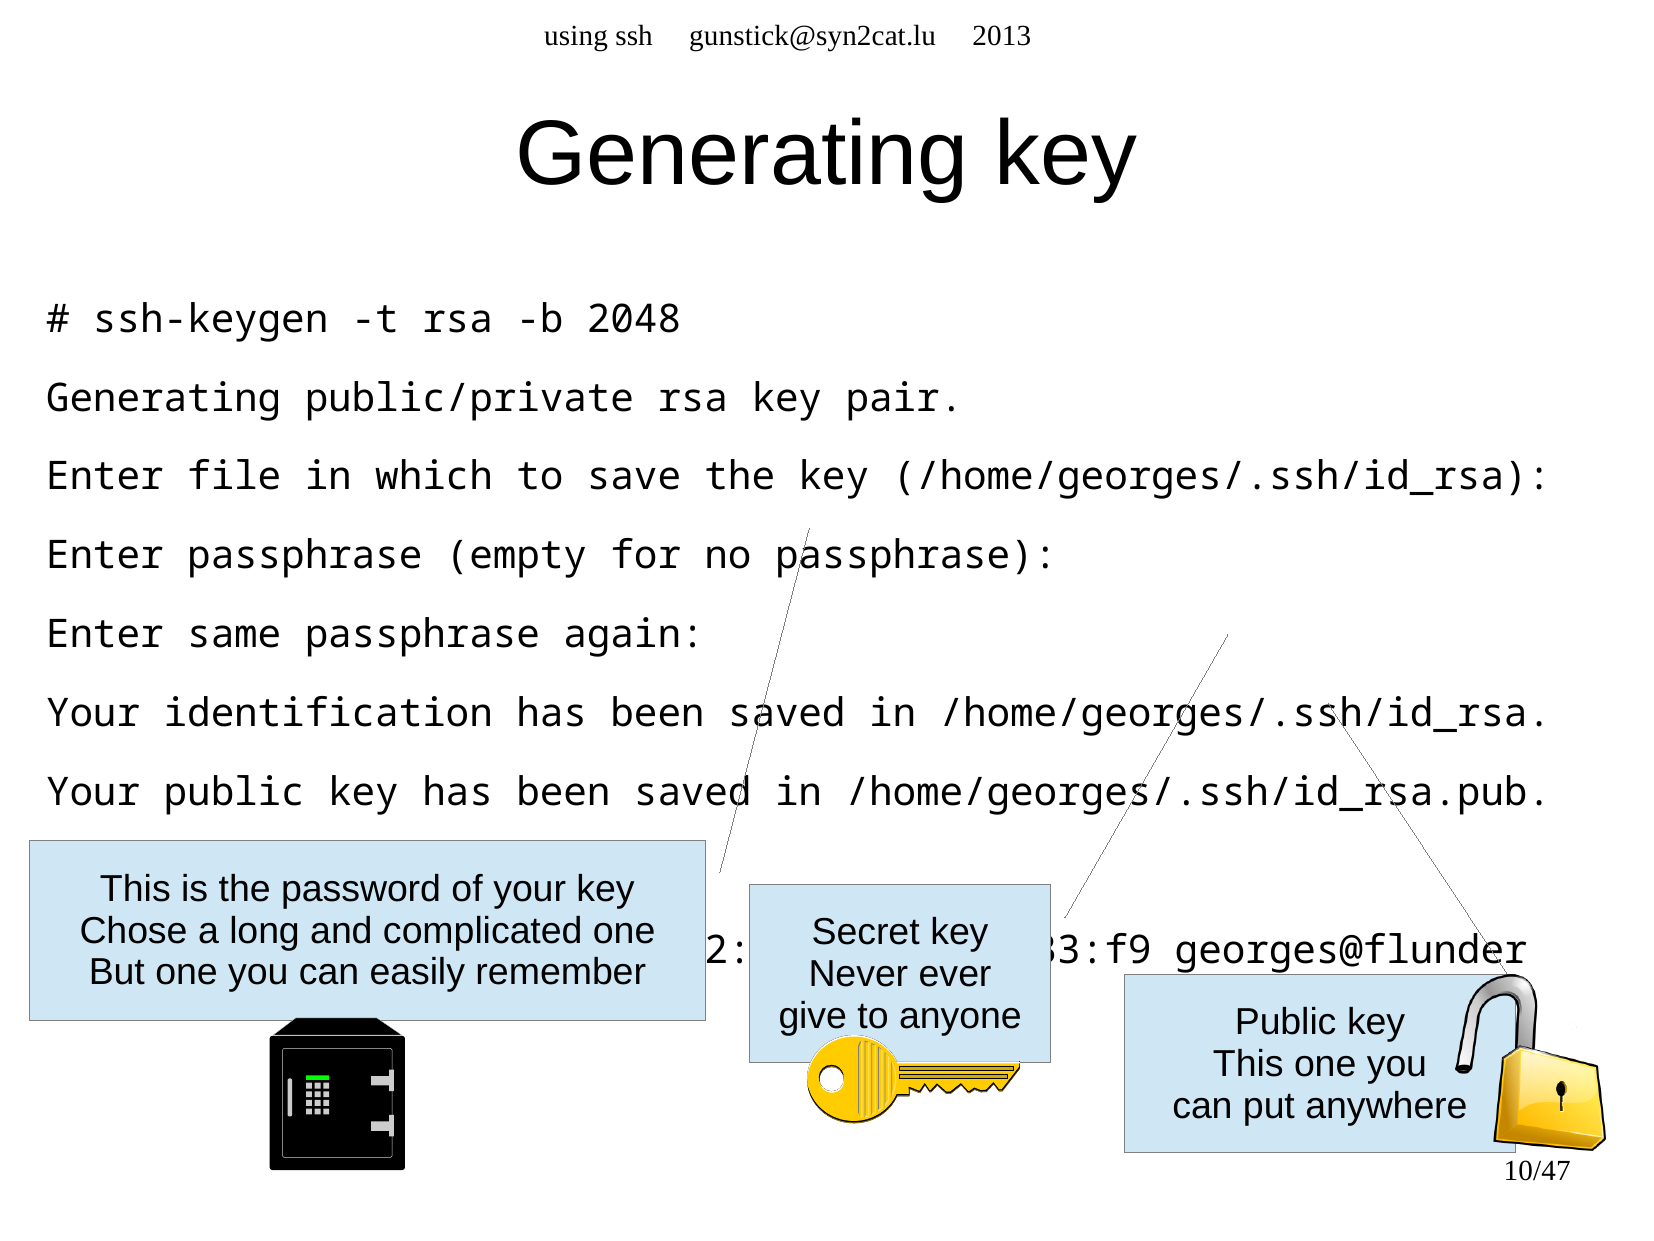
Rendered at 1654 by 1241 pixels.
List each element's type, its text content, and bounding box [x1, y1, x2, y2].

picture [269, 1017, 406, 1171]
text_box Public key This one you can put anywhere [1125, 975, 1455, 1152]
list # ssh-keygen -t rsa -b 2048 Generating public/private rsa key pair. Enter file in which to save the key (/home/georges/.ssh/id_rsa): Enter passphrase (empty for no passphrase): Enter same passphrase again: Your identification has been saved in /home/georges/.ssh/id_rsa. Your public key has been saved in /home/georges/.ssh/id_rsa.pub. The key fingerprint is: d4:ac:d3:90:34:3d:ba:50:33:c2:e9:95:73:8e:33:f9 georges@flunder [0, 290, 1654, 1010]
text_box This is the password of your key Chose a long and complicated one But one you can easily remember [30, 840, 705, 1020]
picture [806, 1035, 1021, 1124]
title Generating key [82, 49, 1571, 257]
text_box Secret key Never ever give to anyone [750, 885, 1050, 1062]
picture [1455, 974, 1606, 1152]
